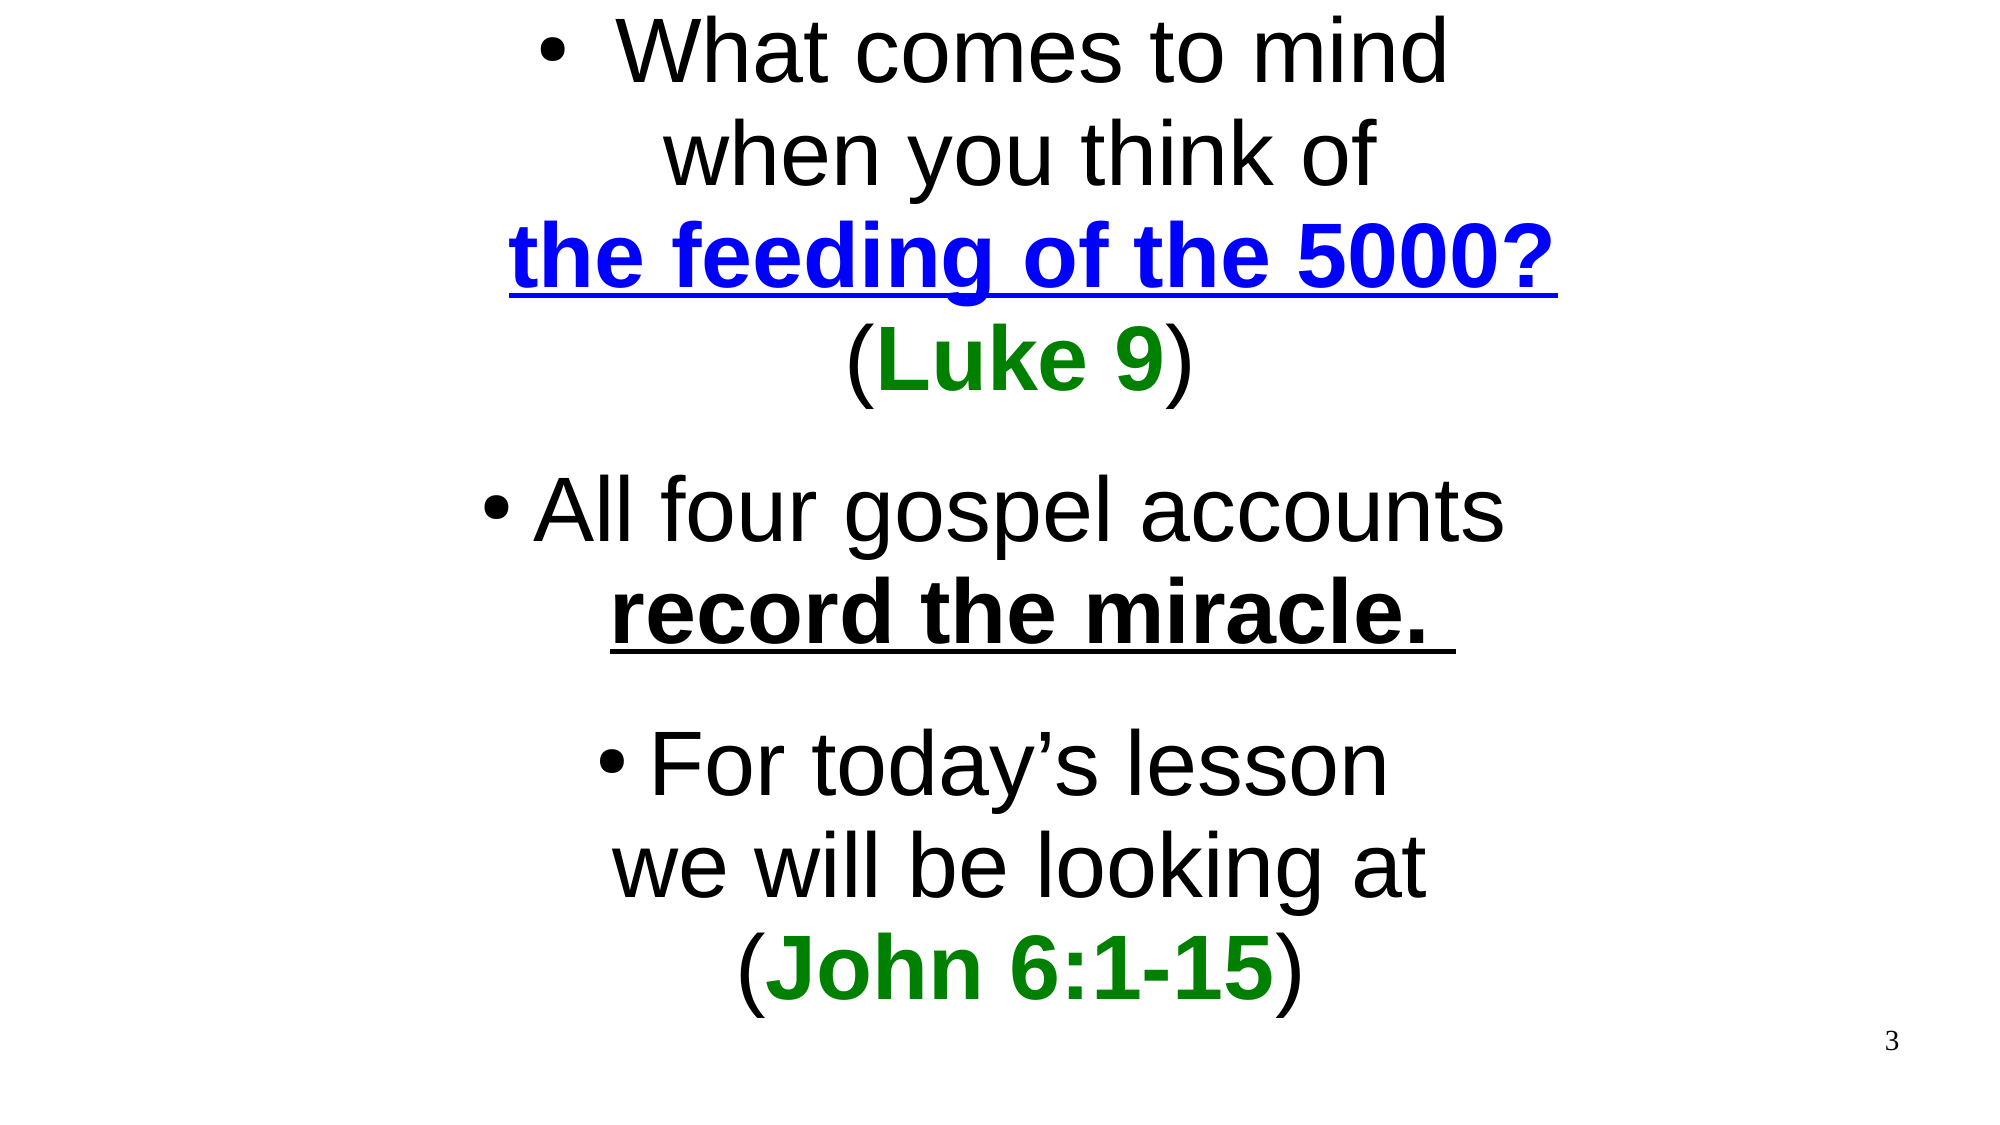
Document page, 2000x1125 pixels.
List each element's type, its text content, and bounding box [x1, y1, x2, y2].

list What comes to mind when you think of the feeding of the 5000? (Luke 9) All four gospel accounts record the miracle. For today’s lesson we will be looking at (John 6:1-15) [0, 0, 1996, 1123]
